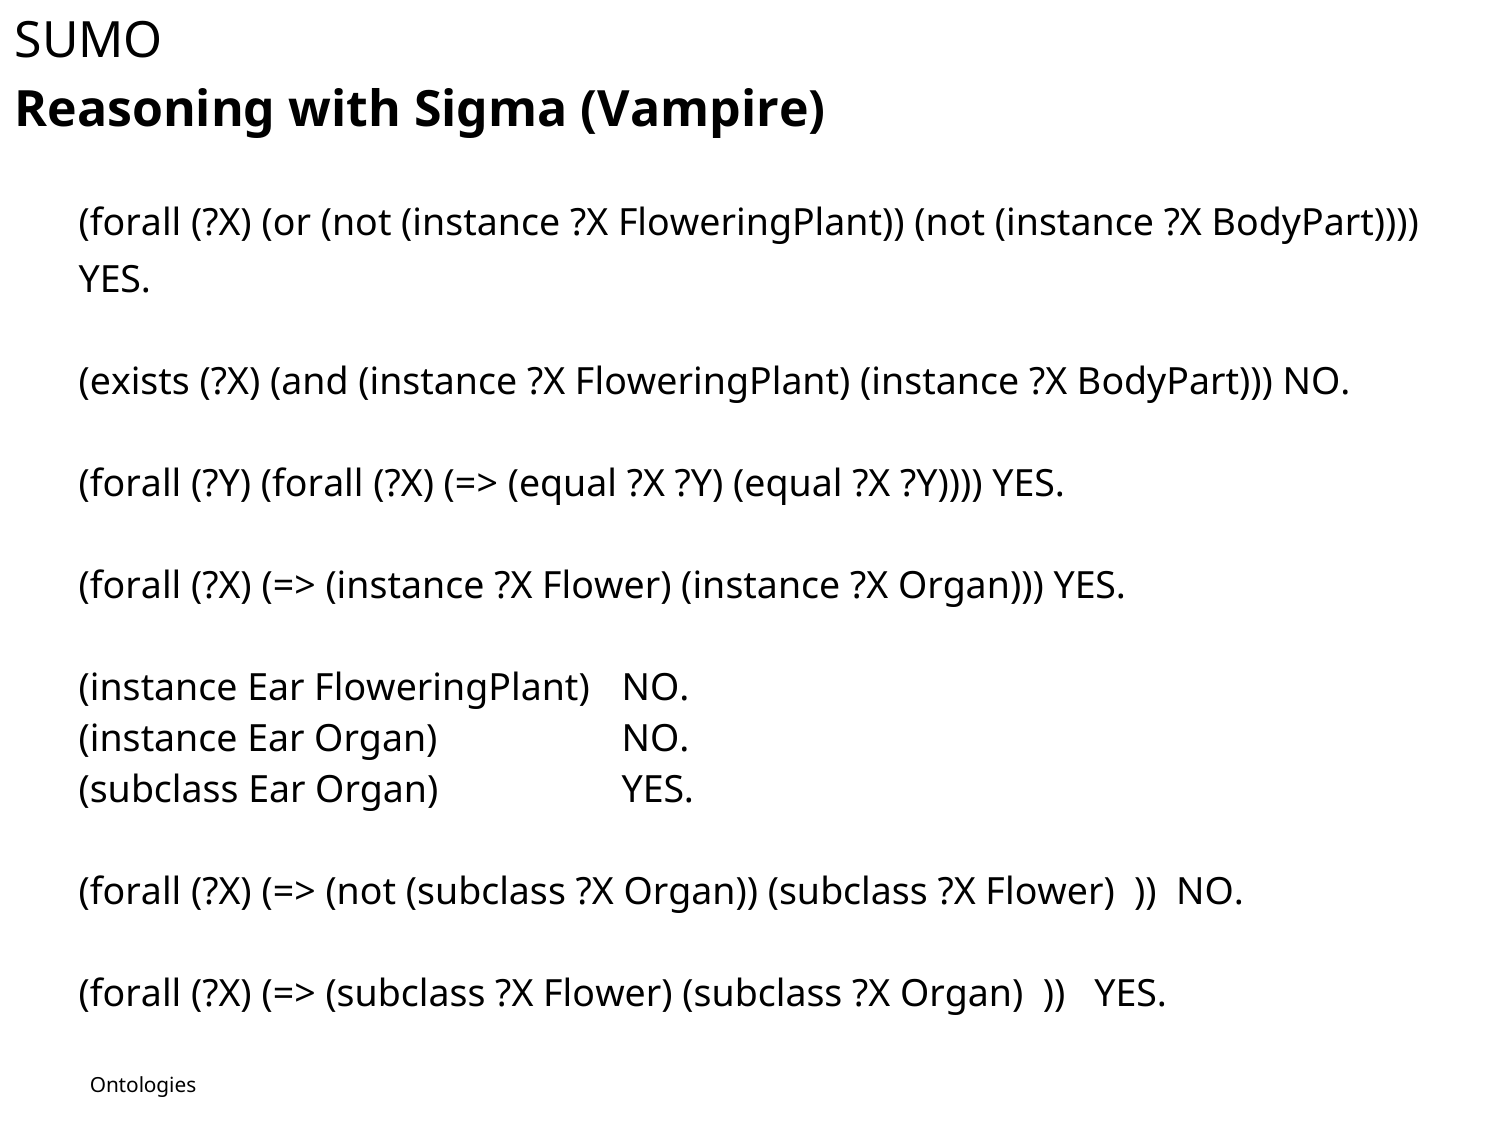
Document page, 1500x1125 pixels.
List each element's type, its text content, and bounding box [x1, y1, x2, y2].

title SUMO Reasoning with Sigma (Vampire) [0, 0, 1500, 146]
list (forall (?X) (or (not (instance ?X FloweringPlant)) (not (instance ?X BodyPart)))) YES. (exists (?X) (and (instance ?X FloweringPlant) (instance ?X BodyPart))) NO. (forall (?Y) (forall (?X) (=> (equal ?X ?Y) (equal ?X ?Y)))) YES. (forall (?X) (=> (instance ?X Flower) (instance ?X Organ))) YES. (instance Ear FloweringPlant) NO. (instance Ear Organ) NO. (subclass Ear Organ) YES. (forall (?X) (=> (not (subclass ?X Organ)) (subclass ?X Flower) )) NO. (forall (?X) (=> (subclass ?X Flower) (subclass ?X Organ) )) YES. [34, 181, 1447, 986]
